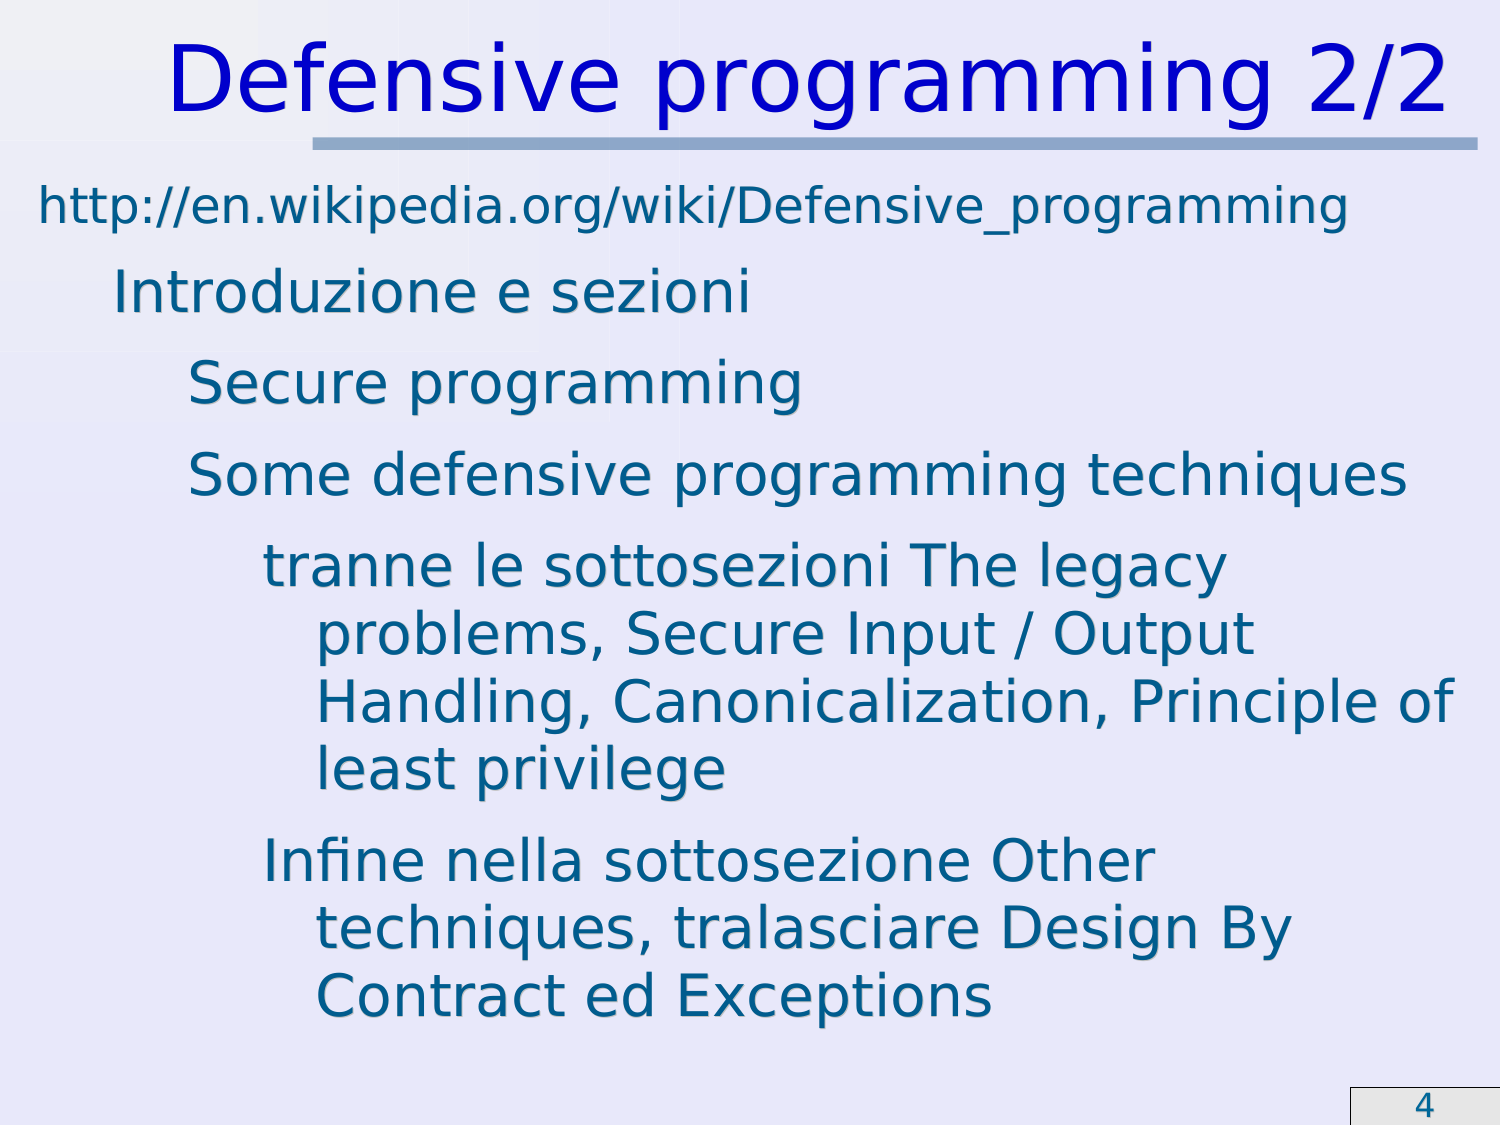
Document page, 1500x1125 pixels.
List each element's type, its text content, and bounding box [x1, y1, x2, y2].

title Defensive programming 2/2 [0, 0, 1470, 141]
text_box http://en.wikipedia.org/wiki/Defensive_programming Introduzione e sezioni Secure programming Some defensive programming techniques tranne le sottosezioni The legacy problems, Secure Input / Output Handling, Canonicalization, Principle of least privilege Infine nella sottosezione Other techniques, tralasciare Design By Contract ed Exceptions [37, 176, 1463, 1031]
